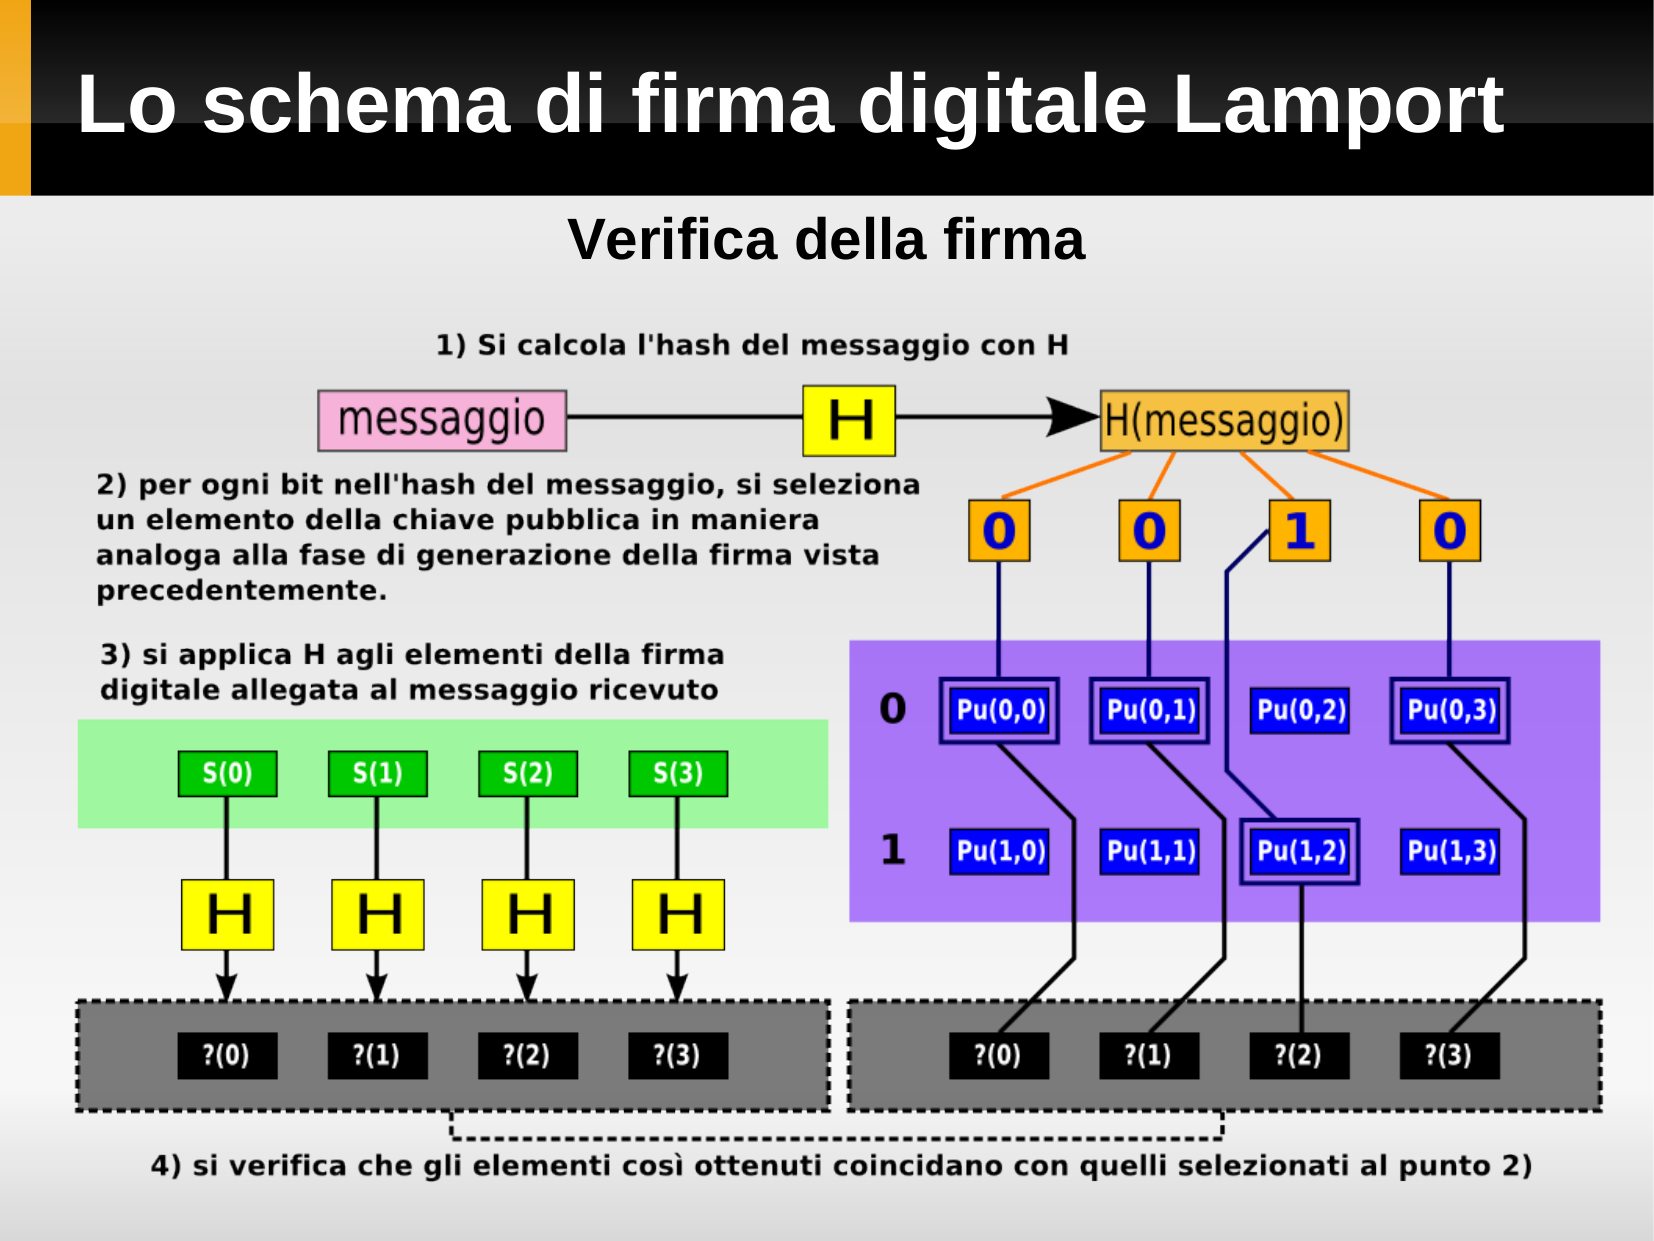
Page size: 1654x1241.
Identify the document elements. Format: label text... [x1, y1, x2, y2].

title Lo schema di firma digitale Lamport [76, 7, 1565, 200]
picture [0, 0, 1654, 1241]
subtitle Verifica della firma [29, 206, 1625, 1211]
